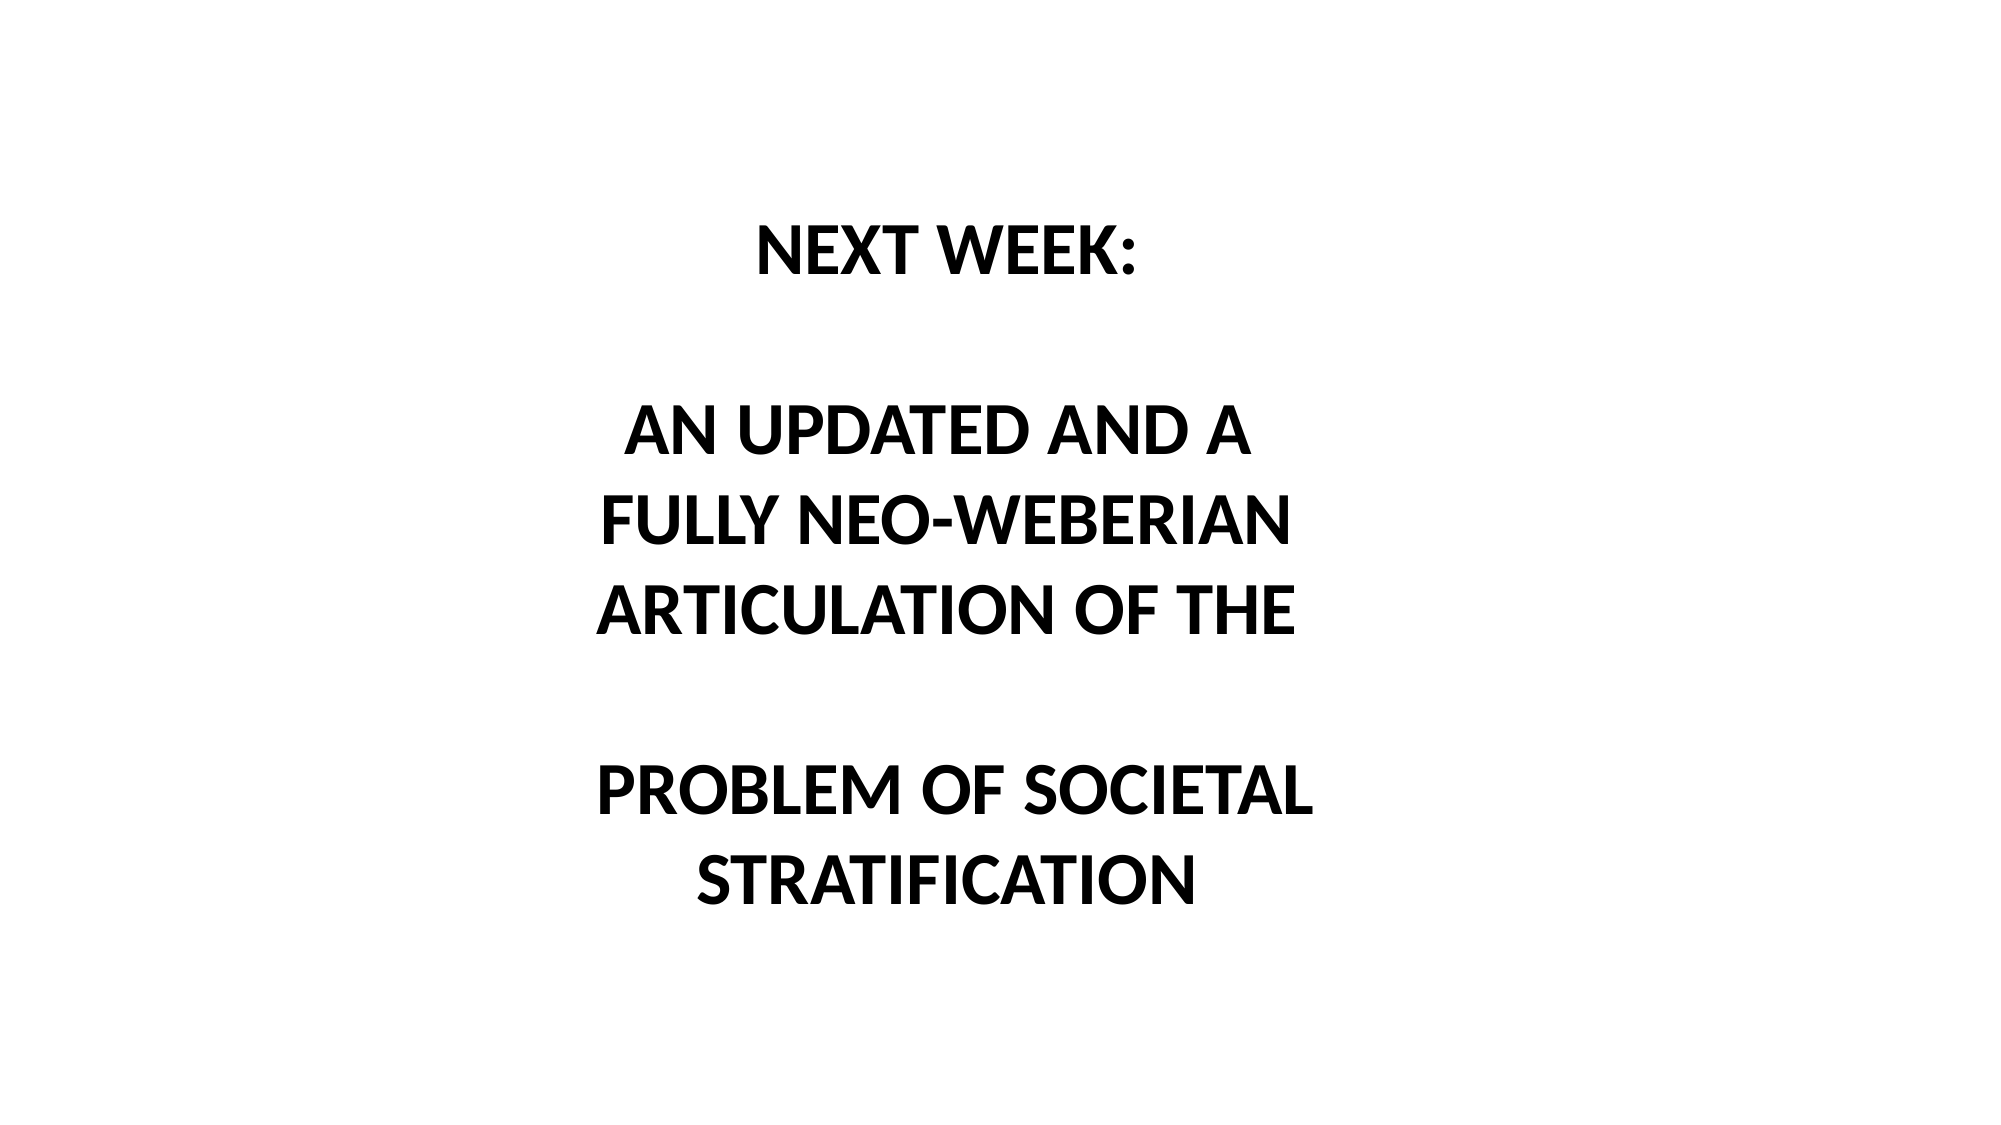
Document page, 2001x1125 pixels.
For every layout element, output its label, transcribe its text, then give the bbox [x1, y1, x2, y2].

text_box NEXT WEEK: AN UPDATED AND A FULLY NEO-WEBERIAN ARTICULATION OF THE PROBLEM OF SOCIETAL STRATIFICATION [451, 191, 1443, 935]
